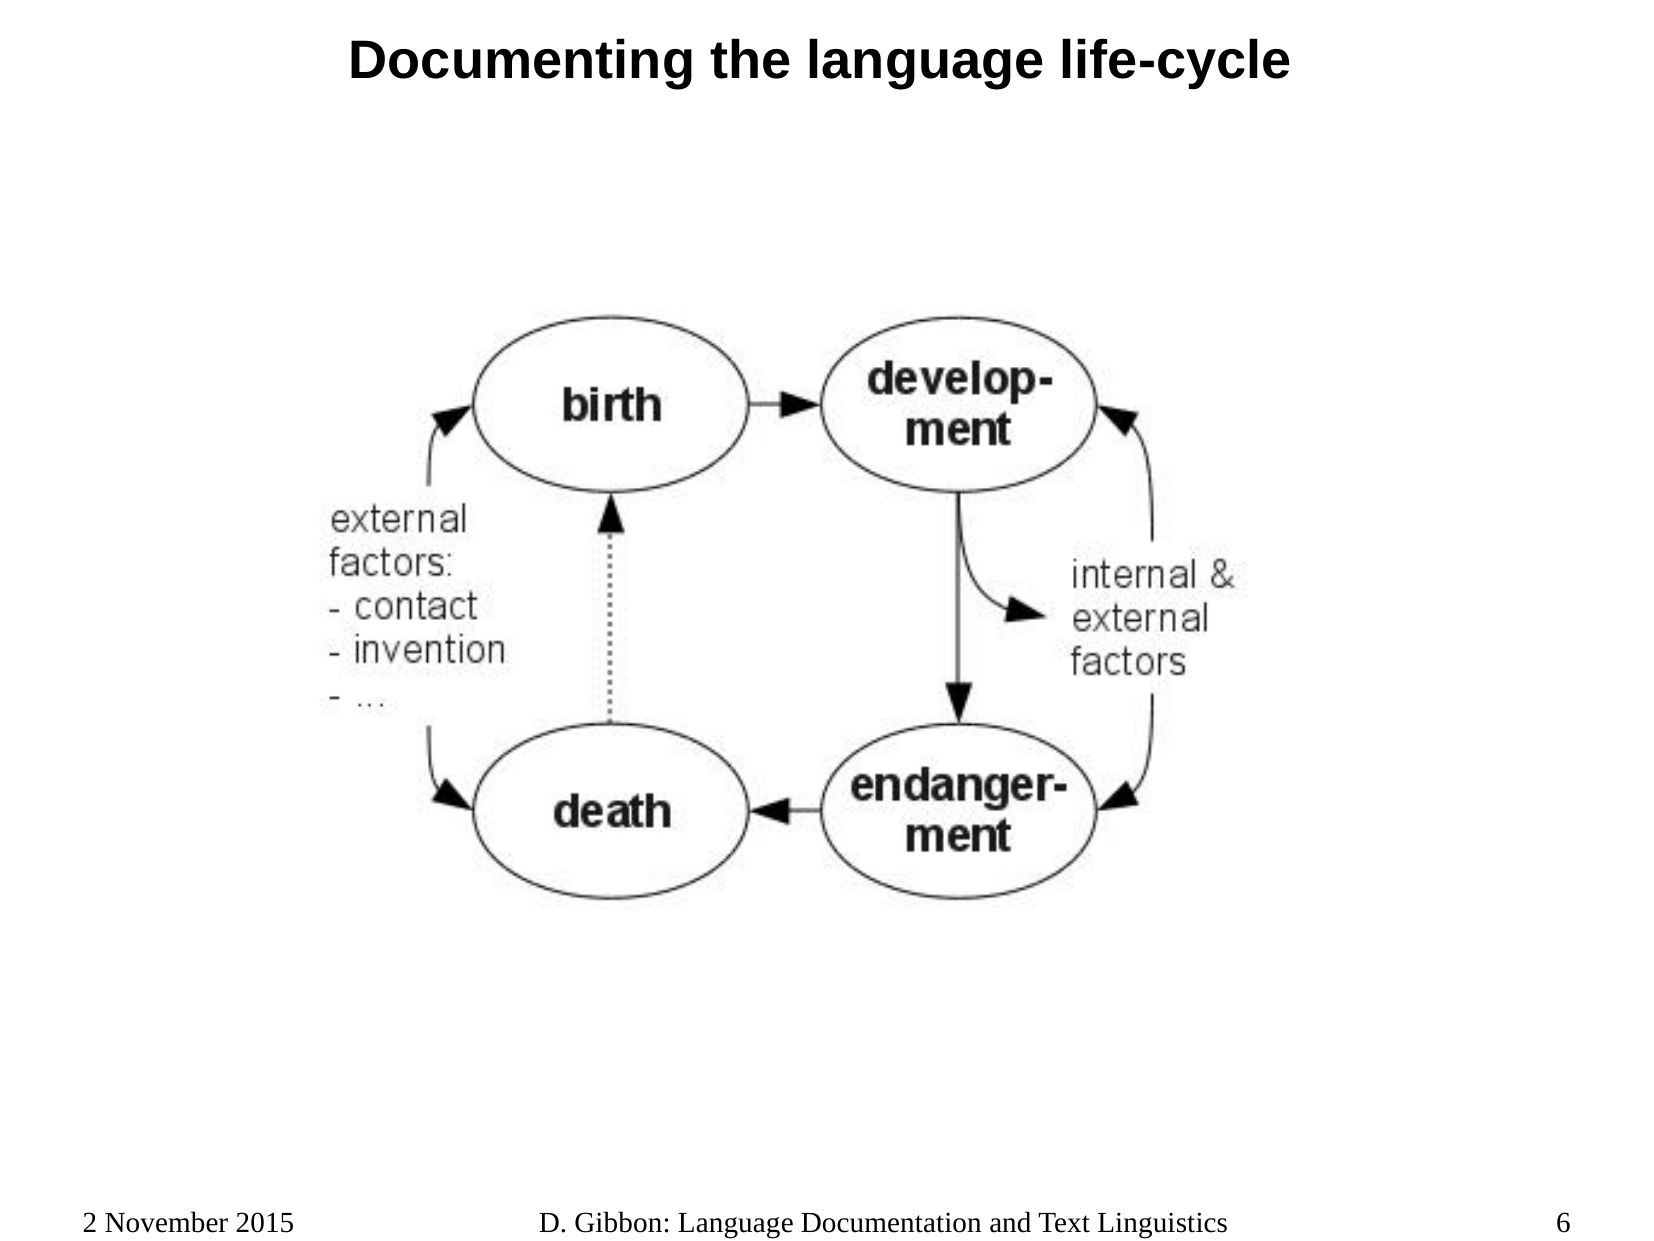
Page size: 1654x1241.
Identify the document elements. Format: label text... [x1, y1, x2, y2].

title Documenting the language life-cycle [11, 13, 1630, 107]
picture [282, 291, 1287, 932]
